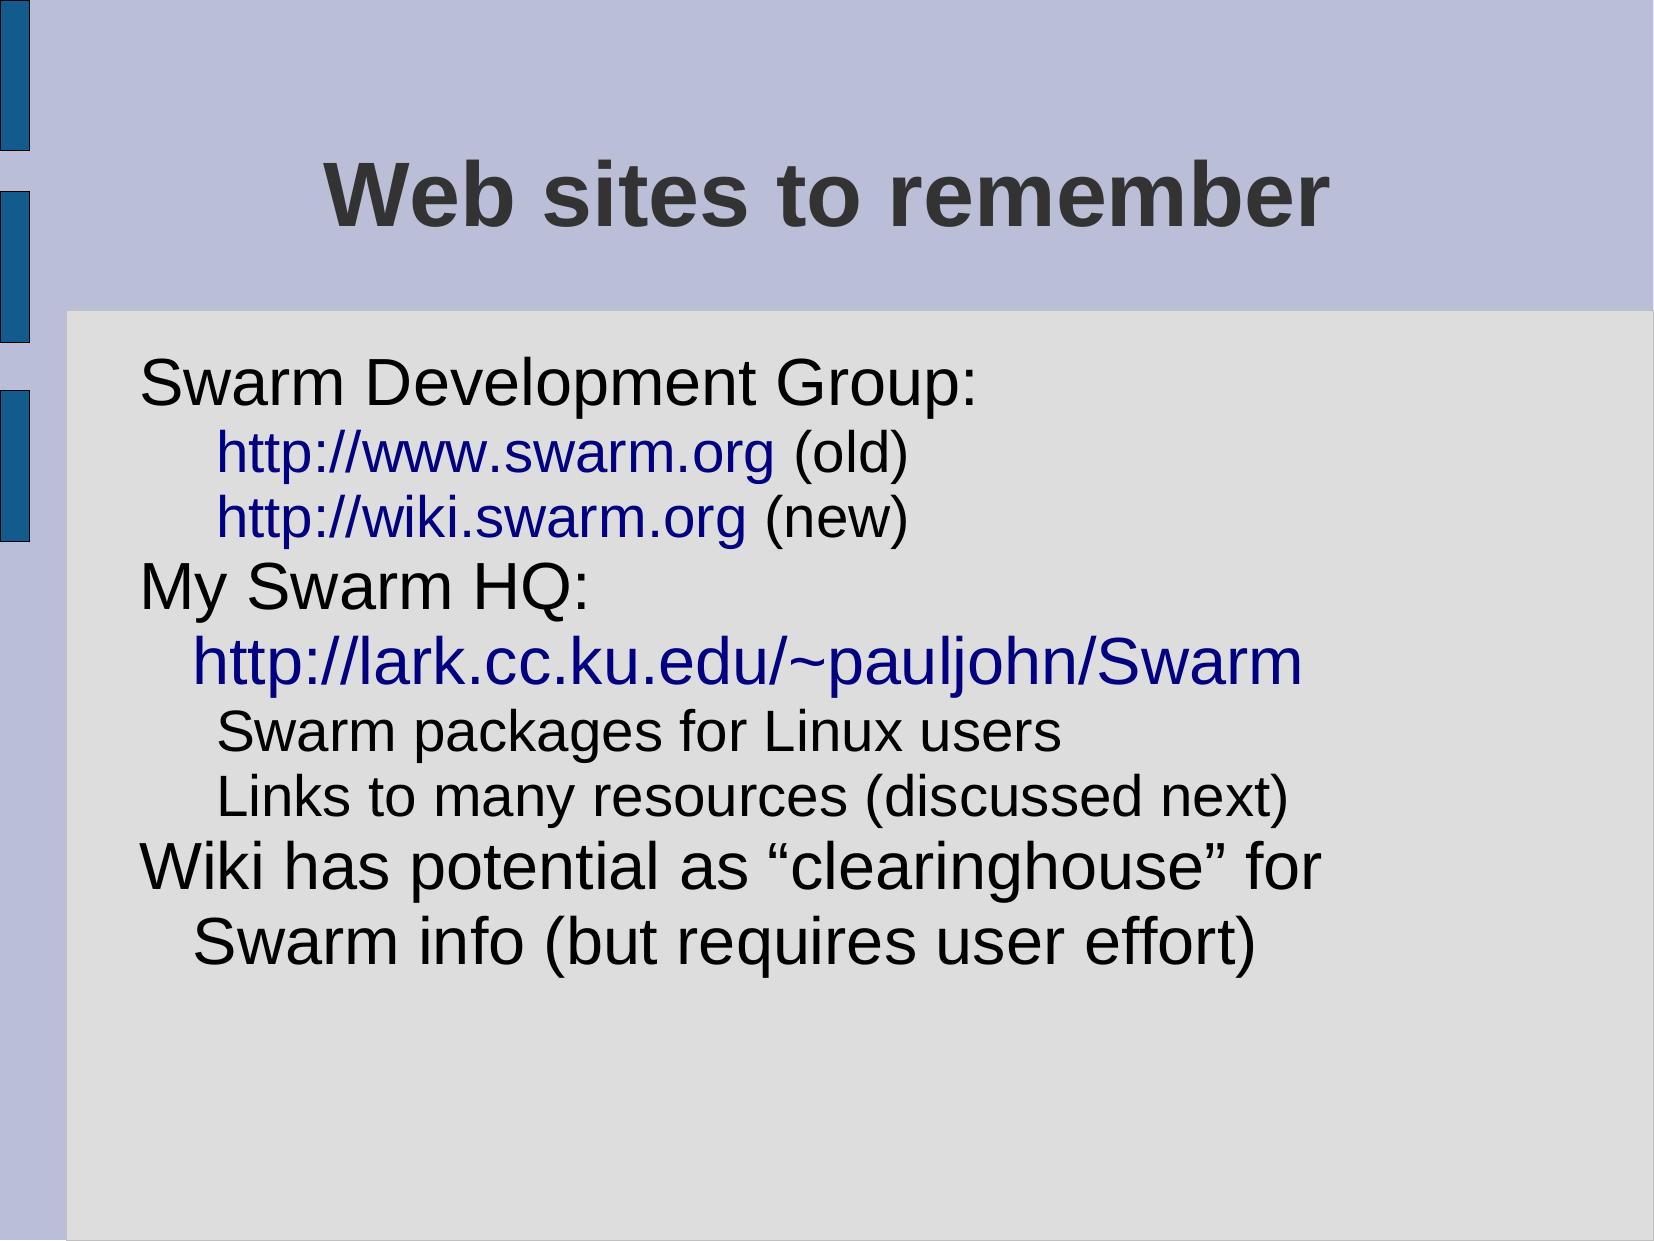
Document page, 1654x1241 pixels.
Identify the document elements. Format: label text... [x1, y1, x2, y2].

list Swarm Development Group: http://www.swarm.org (old) http://wiki.swarm.org (new) My Swarm HQ: http://lark.cc.ku.edu/~pauljohn/Swarm Swarm packages for Linux users Links to many resources (discussed next) Wiki has potential as “clearinghouse” for Swarm info (but requires user effort) [121, 344, 1534, 1129]
title Web sites to remember [121, 91, 1534, 299]
